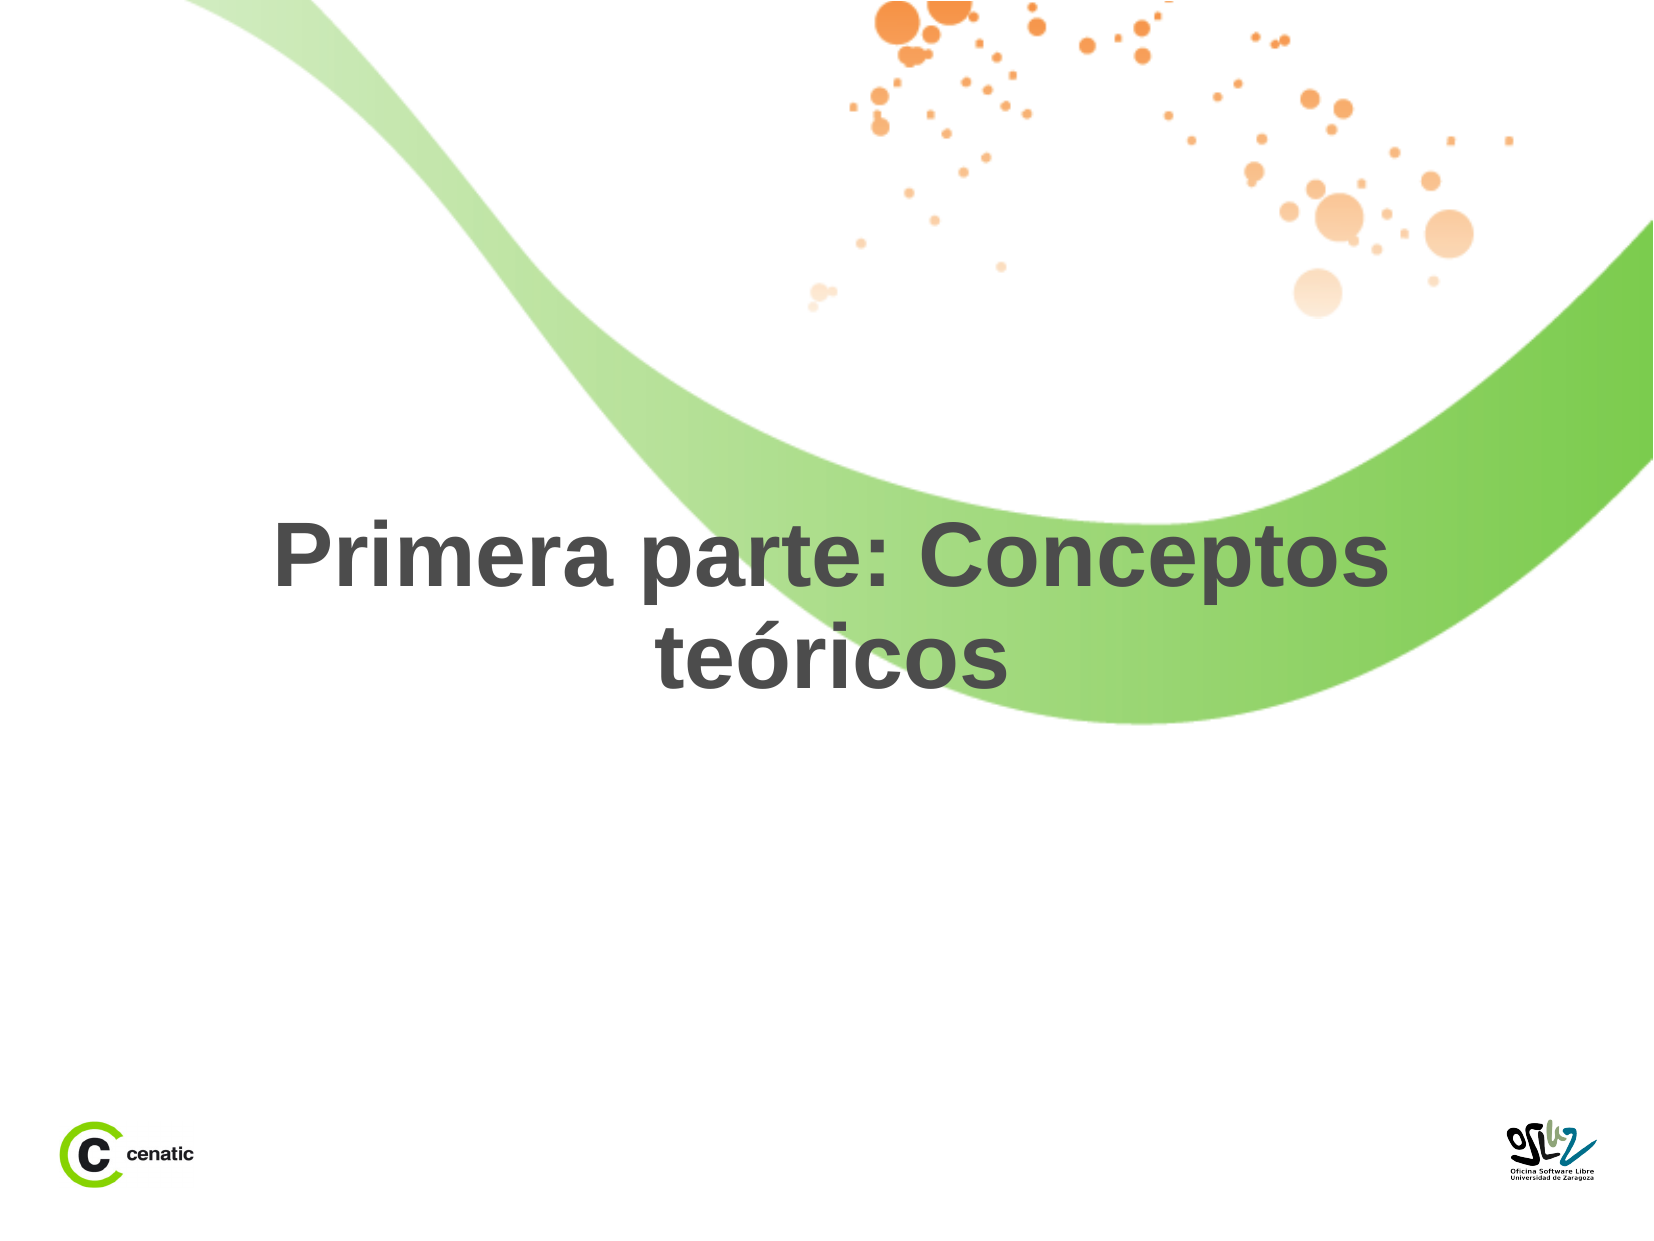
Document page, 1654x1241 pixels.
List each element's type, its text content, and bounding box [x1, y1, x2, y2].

picture [1505, 1119, 1600, 1182]
picture [183, 0, 1653, 755]
title Primera parte: Conceptos teóricos [88, 501, 1577, 710]
picture [59, 1121, 194, 1188]
